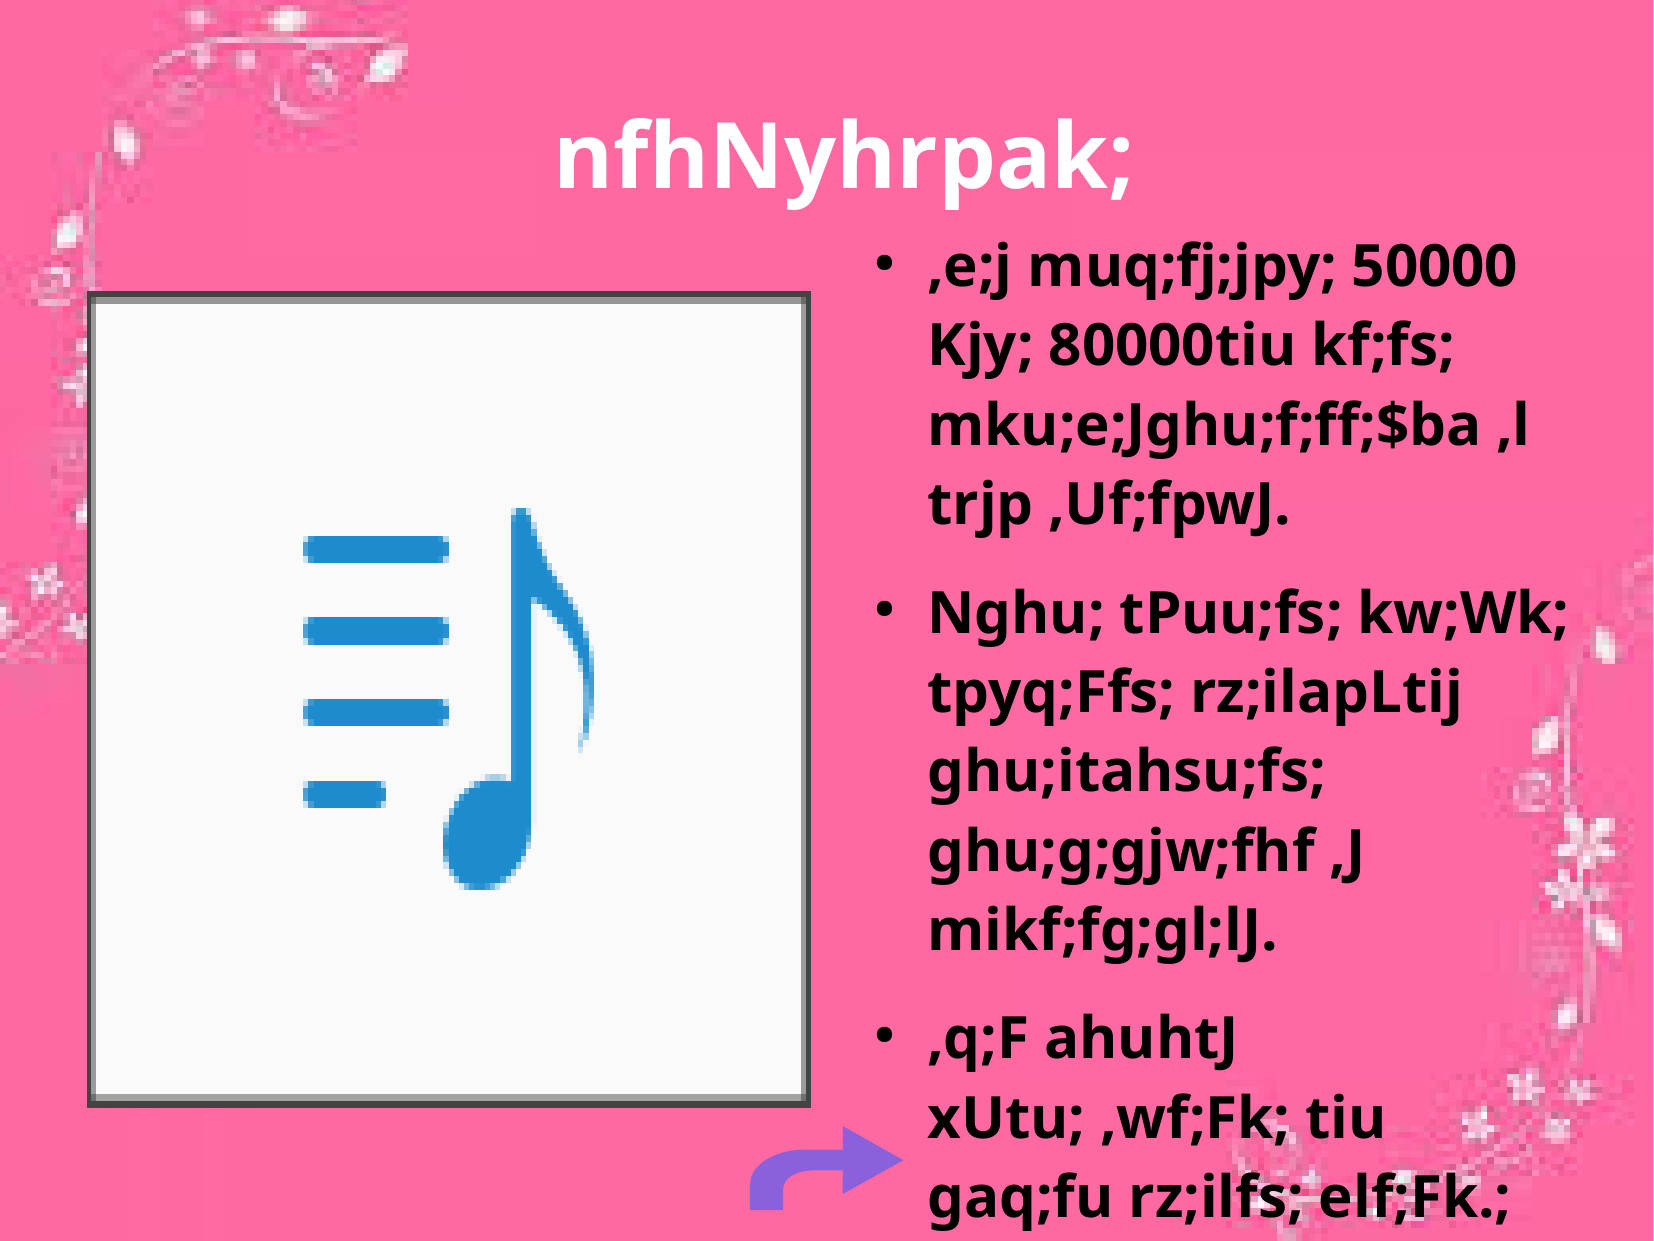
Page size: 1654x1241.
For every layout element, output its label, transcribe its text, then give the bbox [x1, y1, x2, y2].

picture [0, 0, 1654, 1241]
list ,e;j muq;fj;jpy; 50000 Kjy; 80000tiu kf;fs; mku;e;Jghu;f;ff;$ba ,l trjp ,Uf;fpwJ. Nghu; tPuu;fs; kw;Wk; tpyq;Ffs; rz;ilapLtij ghu;itahsu;fs; ghu;g;gjw;fhf ,J mikf;fg;gl;lJ. ,q;F ahuhtJ xUtu; ,wf;Fk; tiu gaq;fu rz;ilfs; elf;Fk.; [856, 224, 1583, 1229]
text_box [85, 290, 812, 1109]
title nfhNyhrpak; [82, 49, 1571, 257]
